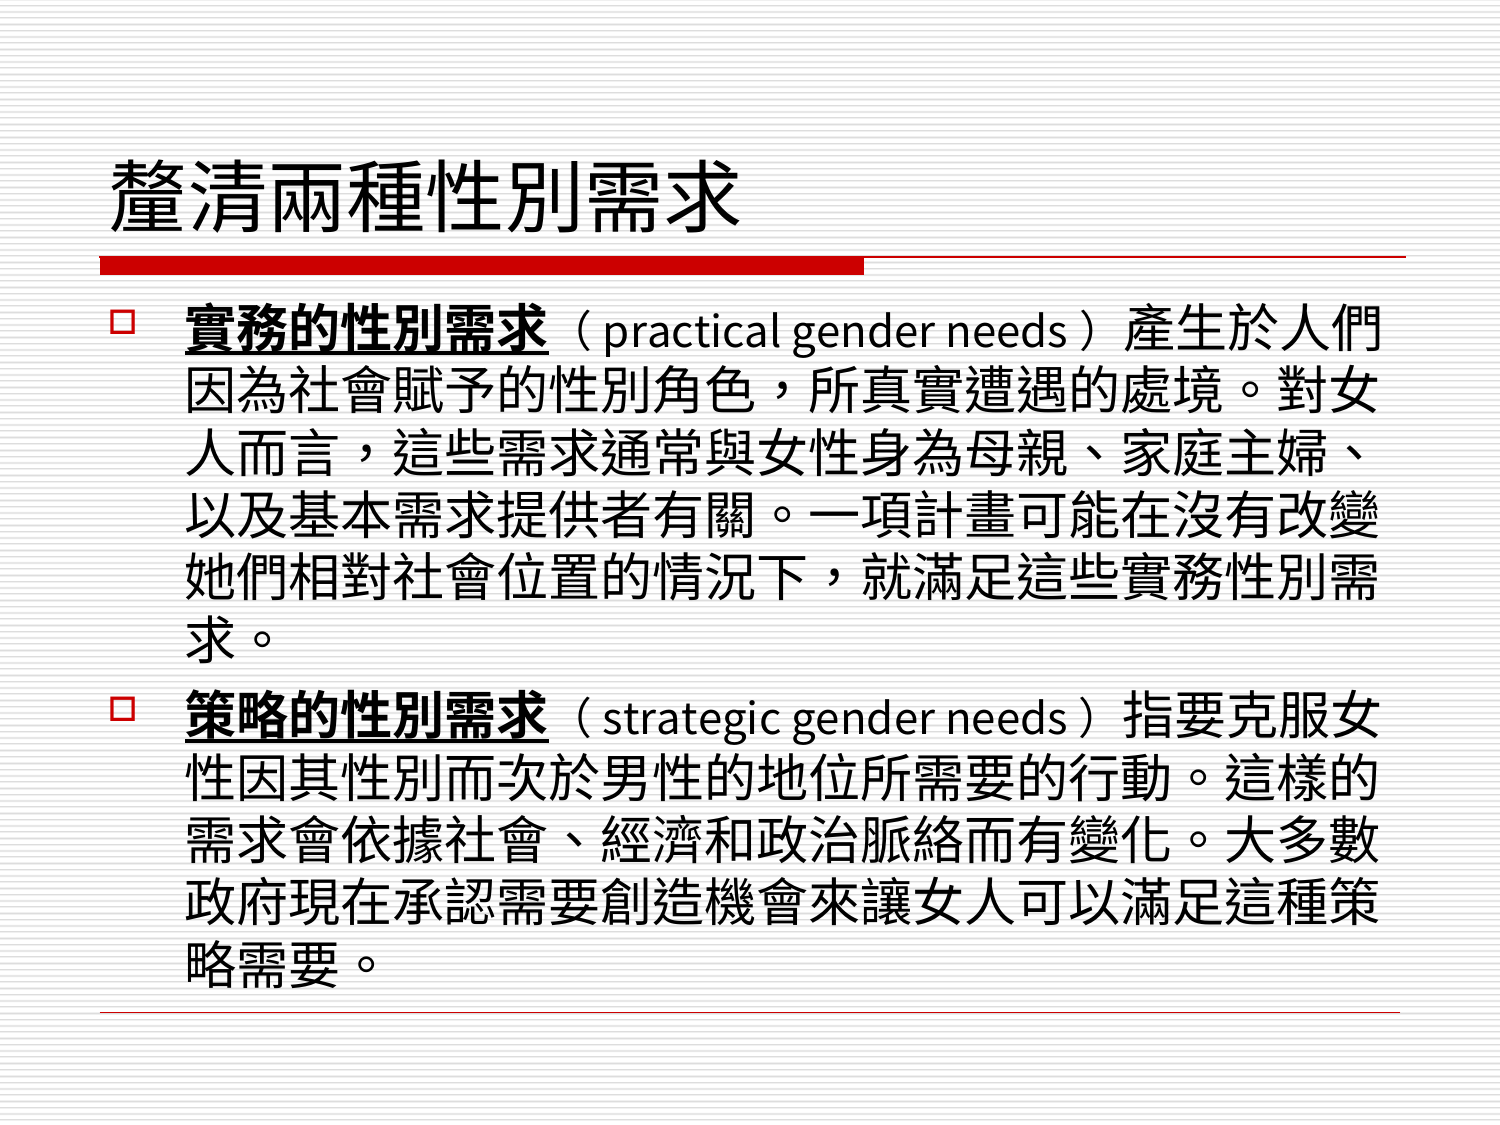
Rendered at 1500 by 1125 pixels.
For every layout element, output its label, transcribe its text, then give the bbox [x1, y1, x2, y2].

picture [0, 0, 1500, 1125]
list 實務的性別需求（practical gender needs）產生於人們因為社會賦予的性別角色，所真實遭遇的處境。對女人而言，這些需求通常與女性身為母親、家庭主婦、以及基本需求提供者有關。一項計畫可能在沒有改變她們相對社會位置的情況下，就滿足這些實務性別需求。 策略的性別需求（strategic gender needs）指要克服女性因其性別而次於男性的地位所需要的行動。這樣的需求會依據社會、經濟和政治脈絡而有變化。大多數政府現在承認需要創造機會來讓女人可以滿足這種策略需要。 [92, 287, 1406, 1024]
title 釐清兩種性別需求 [94, 50, 1407, 250]
